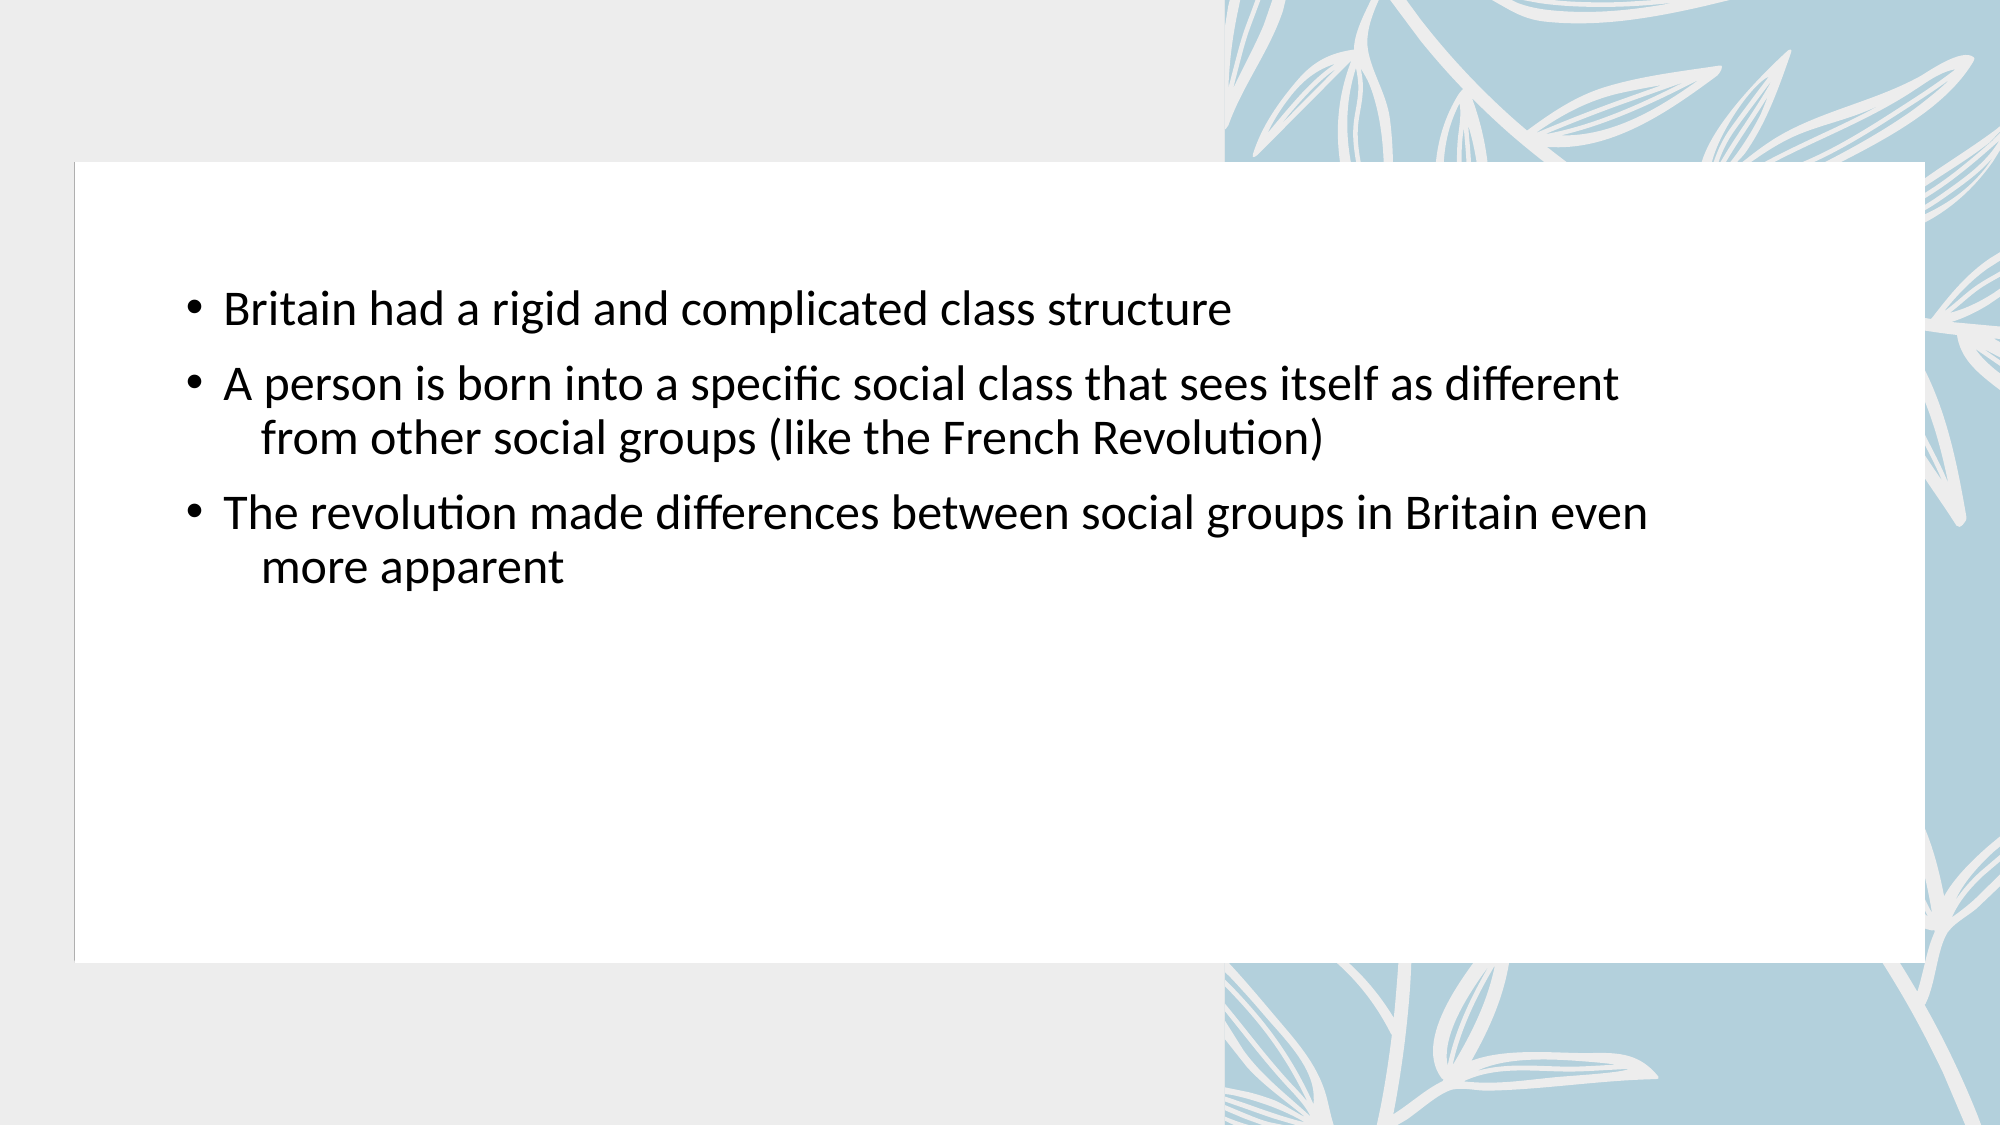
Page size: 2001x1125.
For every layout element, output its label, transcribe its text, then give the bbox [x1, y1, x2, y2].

text_box [0, 0, 2000, 1125]
list Britain had a rigid and complicated class structure A person is born into a specific social class that sees itself as different from other social groups (like the French Revolution) The revolution made differences between social groups in Britain even more apparent [170, 275, 1701, 851]
